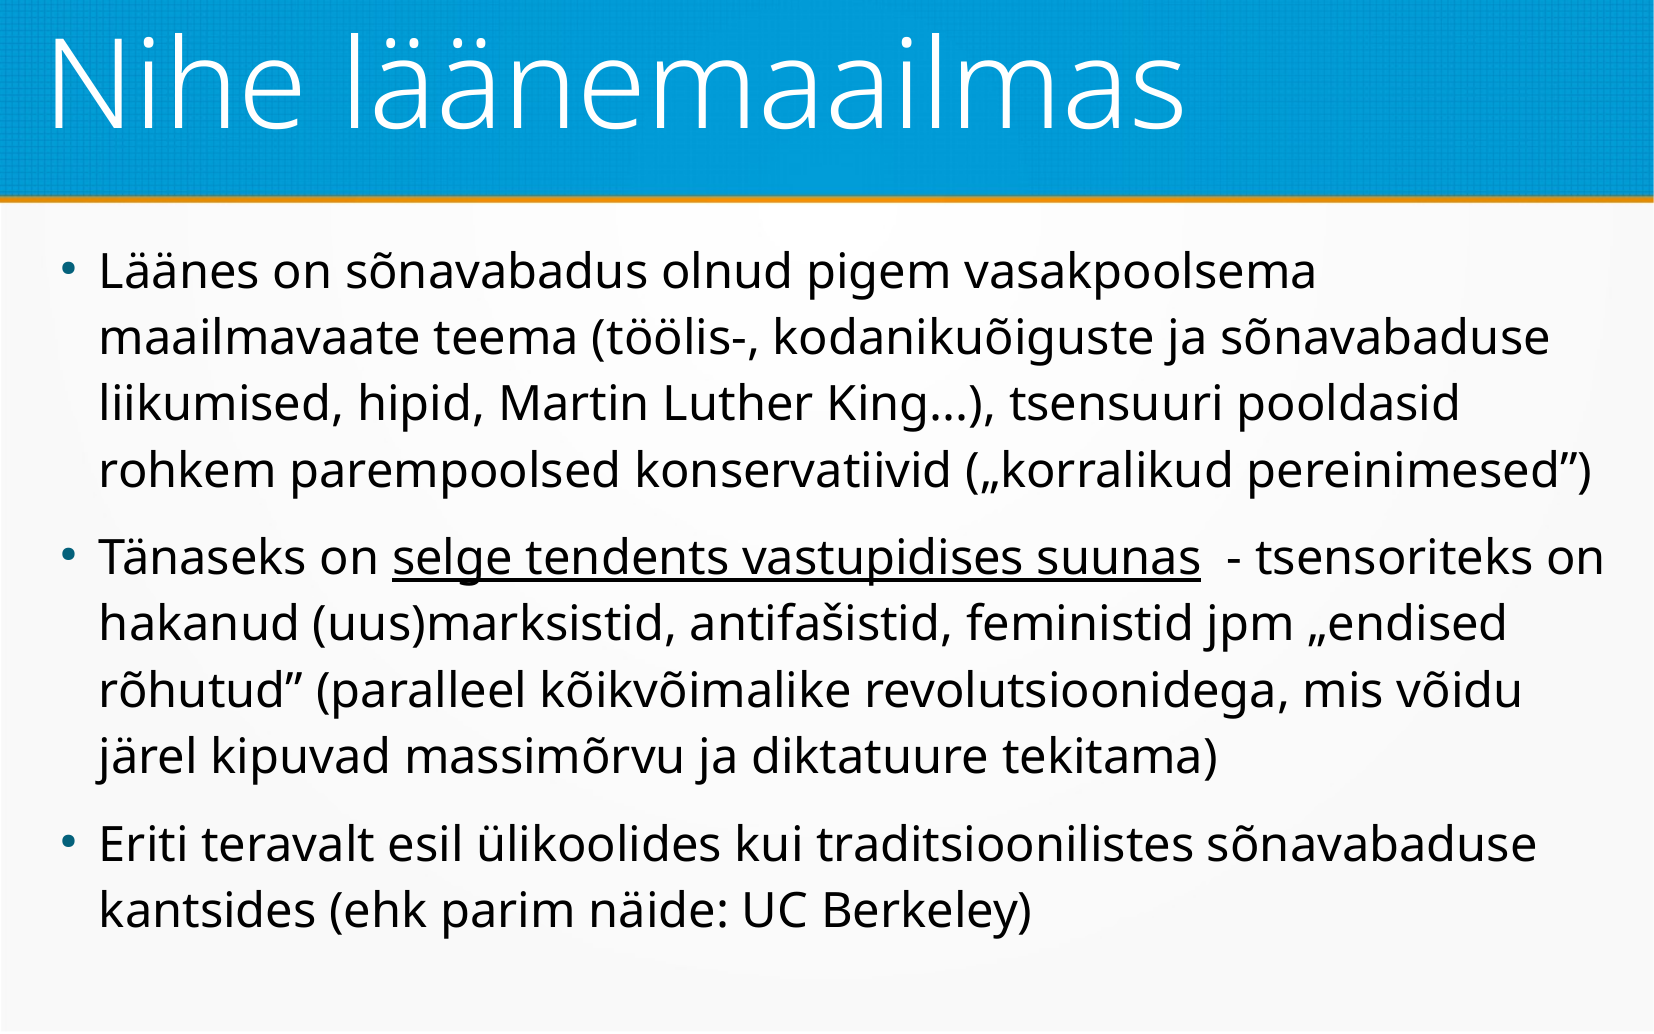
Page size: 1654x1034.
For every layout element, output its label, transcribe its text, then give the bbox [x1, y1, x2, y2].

picture [0, 195, 1654, 1034]
list Läänes on sõnavabadus olnud pigem vasakpoolsema maailmavaate teema (töölis-, kodanikuõiguste ja sõnavabaduse liikumised, hipid, Martin Luther King...), tsensuuri pooldasid rohkem parempoolsed konservatiivid („korralikud pereinimesed”) Tänaseks on selge tendents vastupidises suunas - tsensoriteks on hakanud (uus)marksistid, antifašistid, feministid jpm „endised rõhutud” (paralleel kõikvõimalike revolutsioonidega, mis võidu järel kipuvad massimõrvu ja diktatuure tekitama) Eriti teravalt esil ülikoolides kui traditsioonilistes sõnavabaduse kantsides (ehk parim näide: UC Berkeley) [47, 236, 1607, 1002]
title Nihe läänemaailmas [43, 0, 1619, 166]
